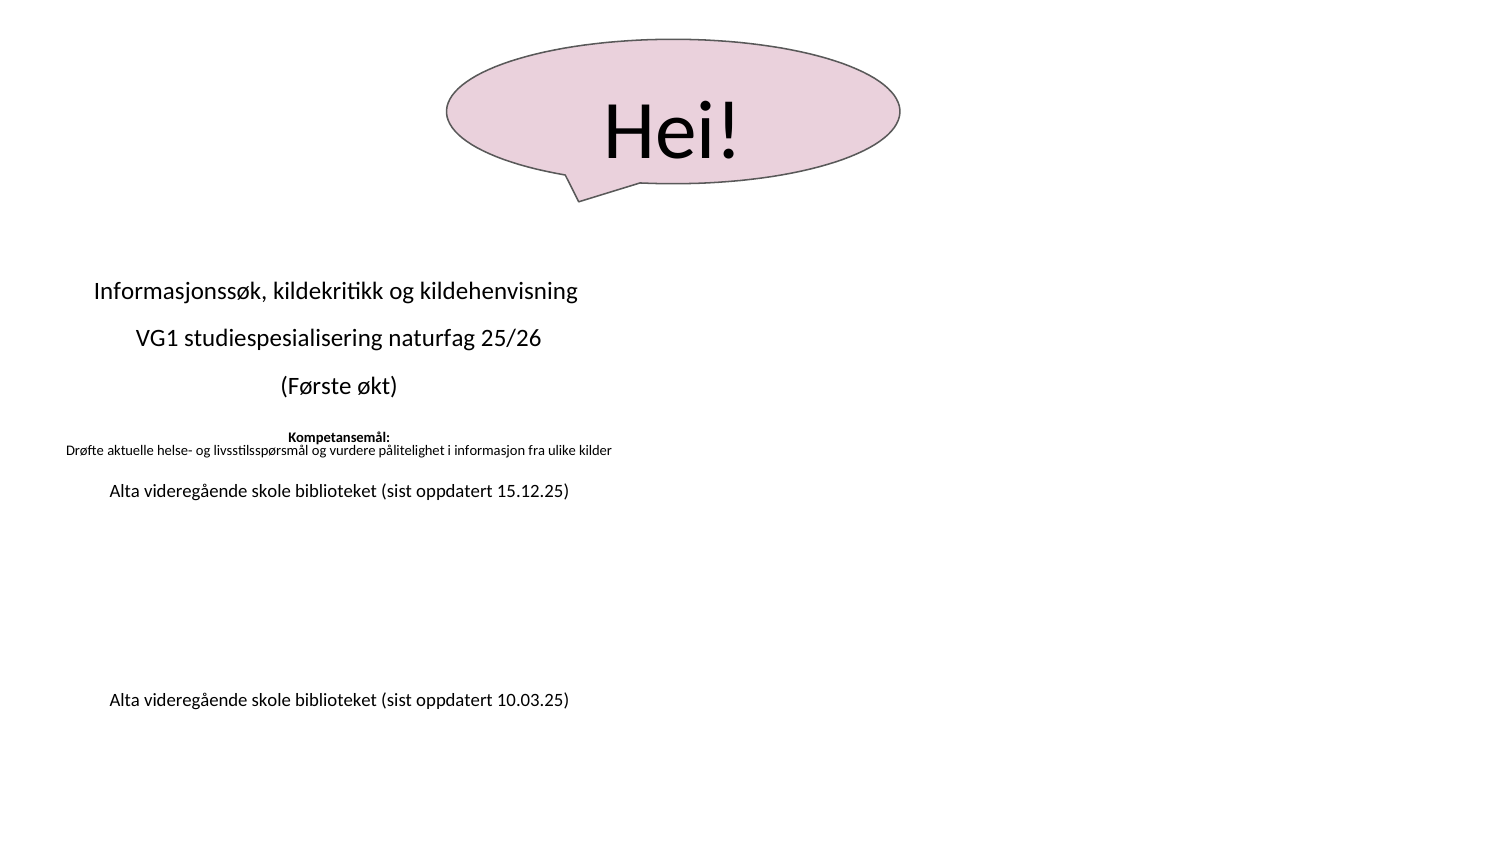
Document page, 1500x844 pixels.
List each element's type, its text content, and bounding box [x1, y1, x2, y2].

list Informasjonssøk, kildekritikk og kildehenvisning VG1 studiespesialisering naturfag 25/26 (Første økt) Kompetansemål: Drøfte aktuelle helse- og livsstilsspørsmål og vurdere pålitelighet i informasjon fra ulike kilder Alta videregående skole biblioteket (sist oppdatert 15.12.25) Alta videregående skole biblioteket (sist oppdatert 10.03.25) [51, 186, 1449, 747]
text_box Hei! [446, 39, 900, 202]
